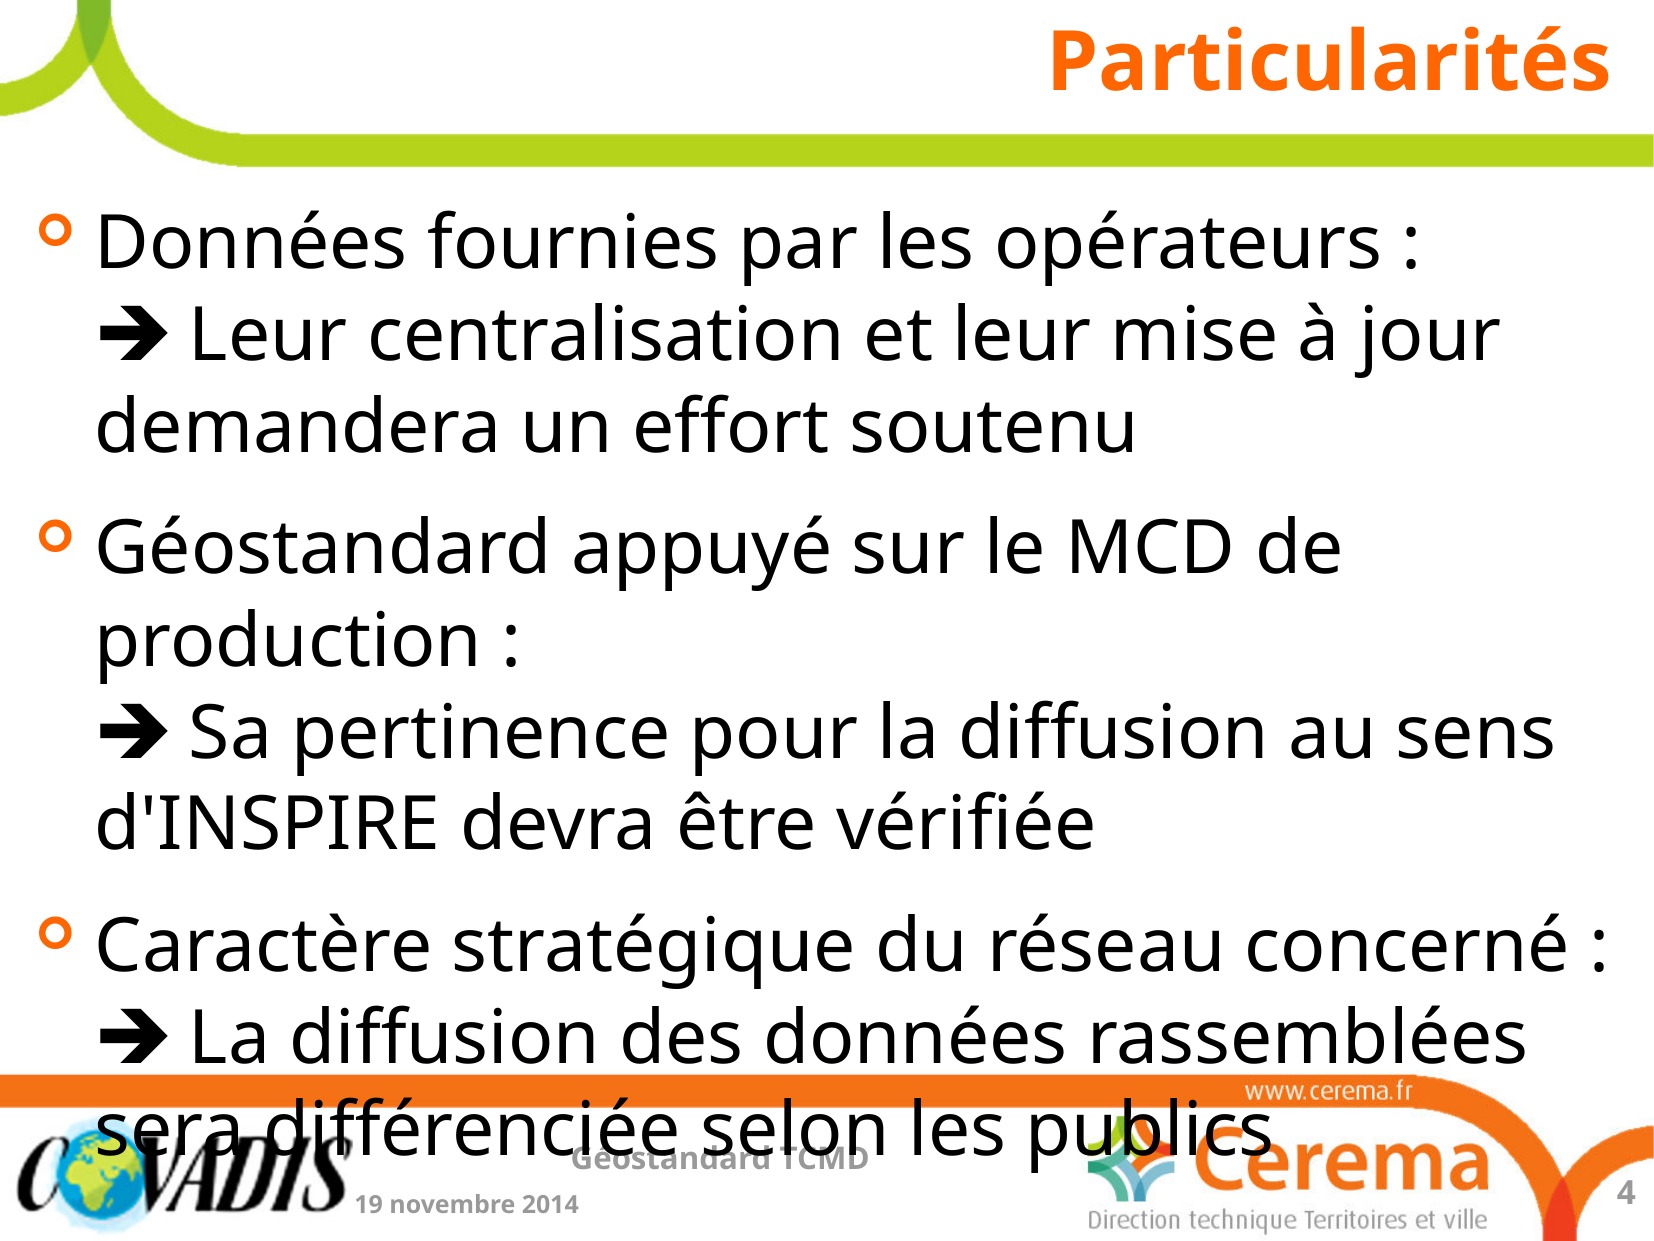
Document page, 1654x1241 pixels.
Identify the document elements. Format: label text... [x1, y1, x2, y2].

picture [0, 0, 1654, 1241]
title Particularités [177, 0, 1613, 172]
list Données fournies par les opérateurs :  Leur centralisation et leur mise à jour demandera un effort soutenu Géostandard appuyé sur le MCD de production :  Sa pertinence pour la diffusion au sens d'INSPIRE devra être vérifiée Caractère stratégique du réseau concerné :  La diffusion des données rassemblées sera différenciée selon les publics [35, 194, 1619, 1046]
